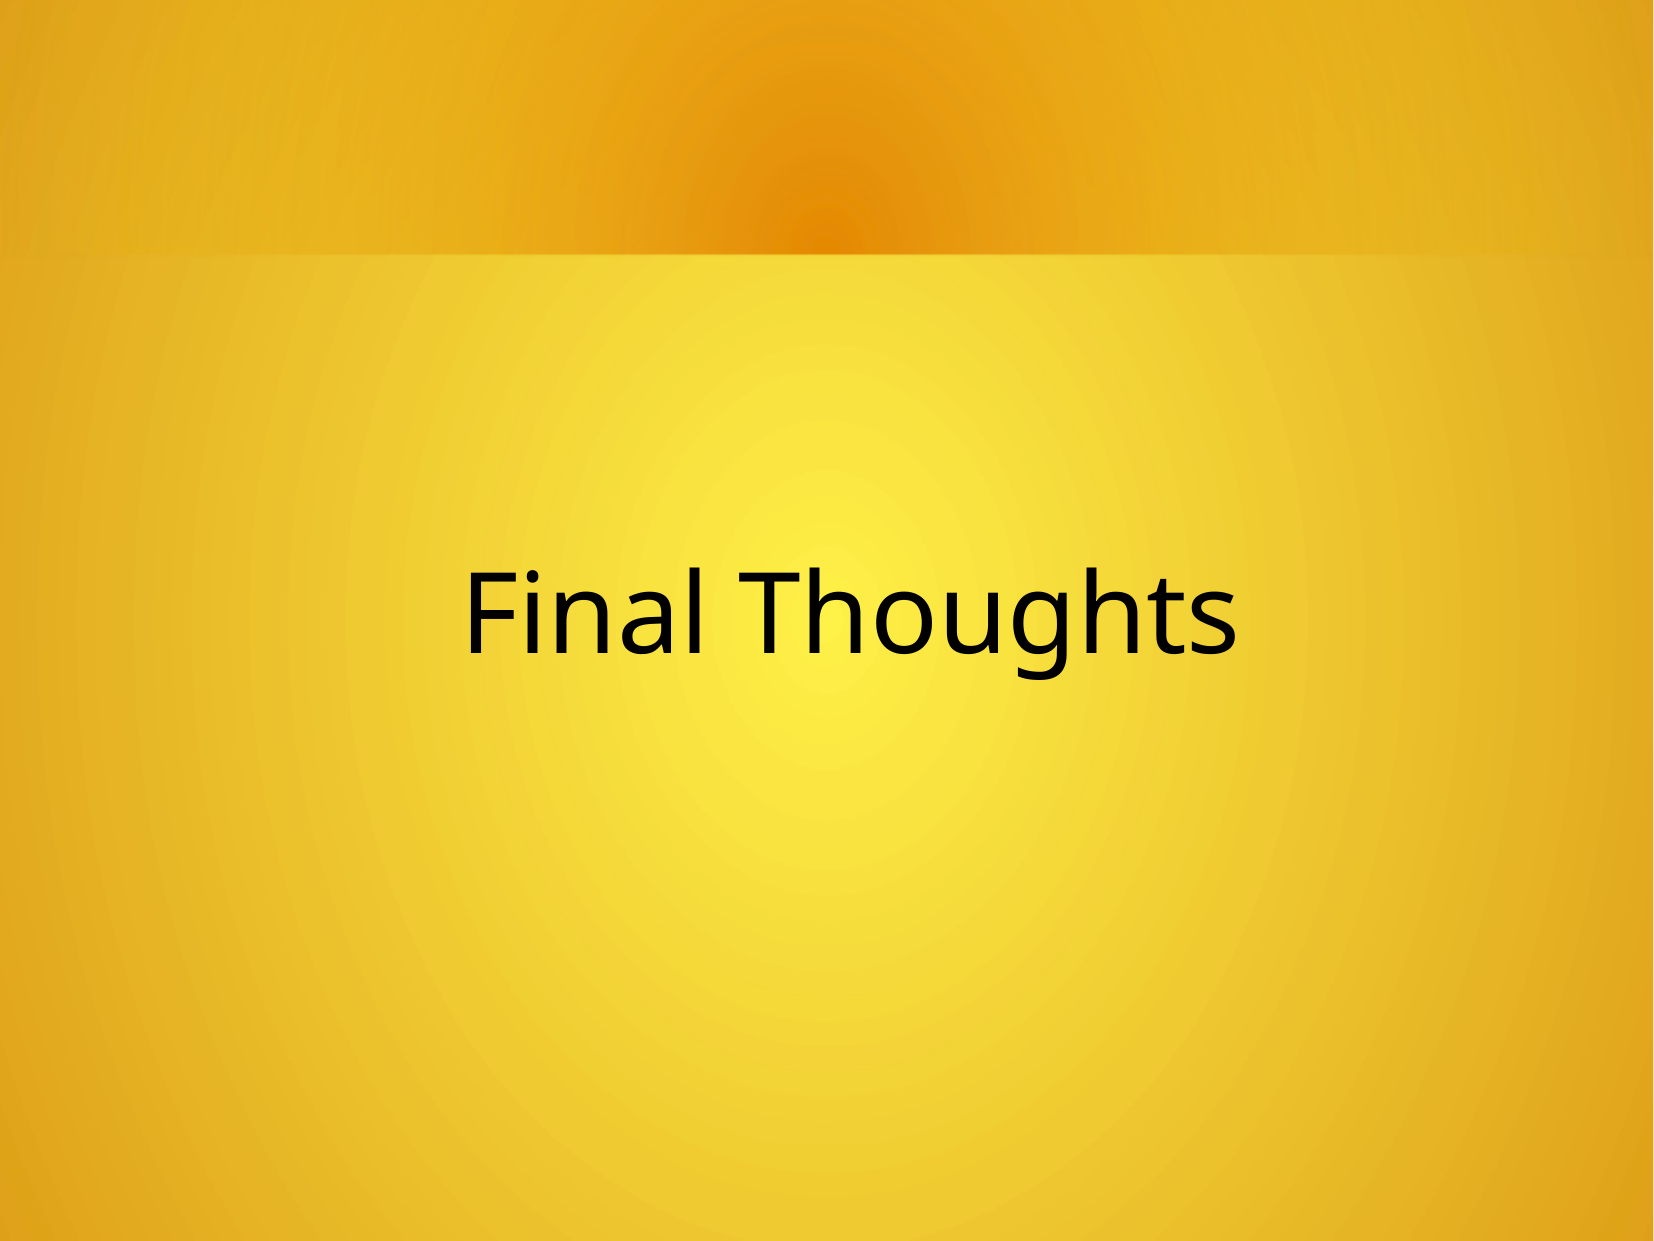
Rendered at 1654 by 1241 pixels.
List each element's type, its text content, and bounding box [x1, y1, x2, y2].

picture [0, 0, 1654, 1241]
subtitle Final Thoughts [86, 123, 1576, 1096]
